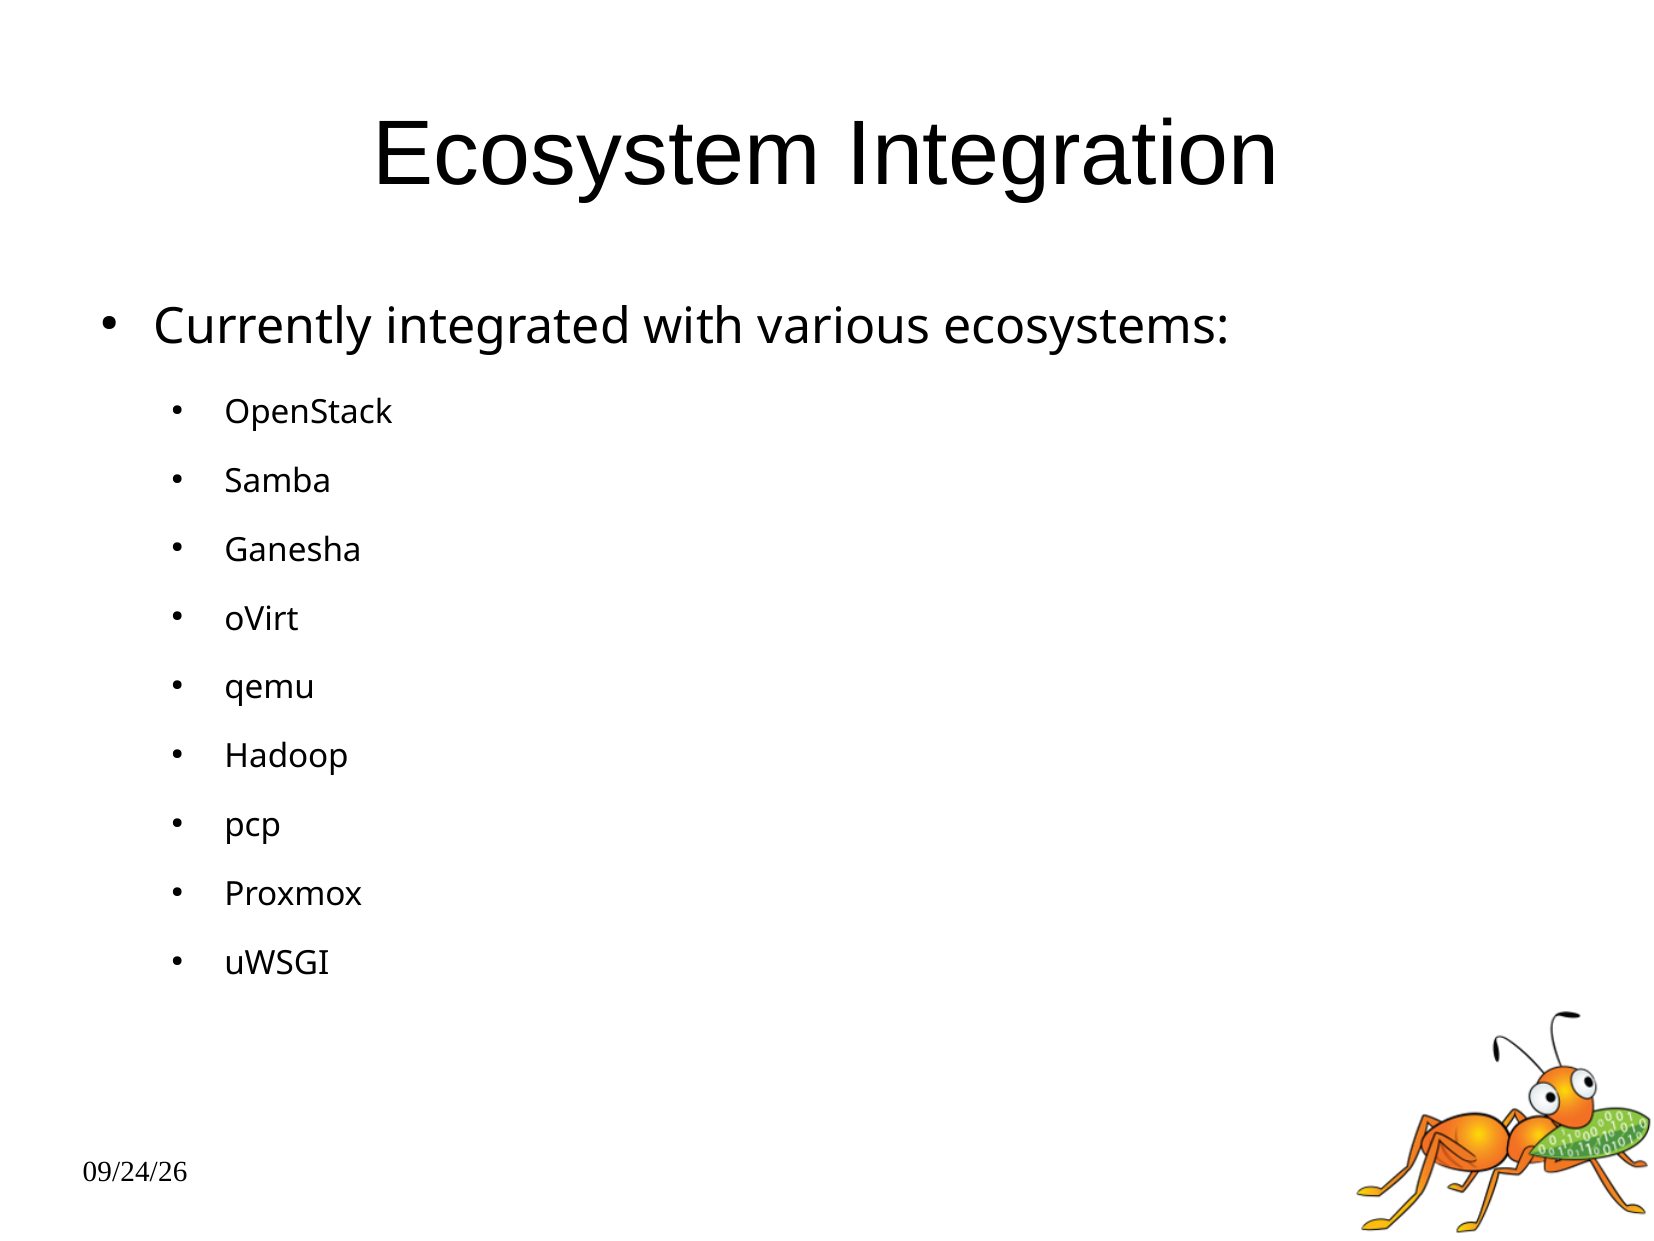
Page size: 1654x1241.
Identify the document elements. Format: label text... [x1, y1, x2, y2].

list Currently integrated with various ecosystems: OpenStack Samba Ganesha oVirt qemu Hadoop pcp Proxmox uWSGI [82, 290, 1571, 1010]
title Ecosystem Integration [82, 49, 1571, 257]
picture [1353, 1009, 1654, 1235]
